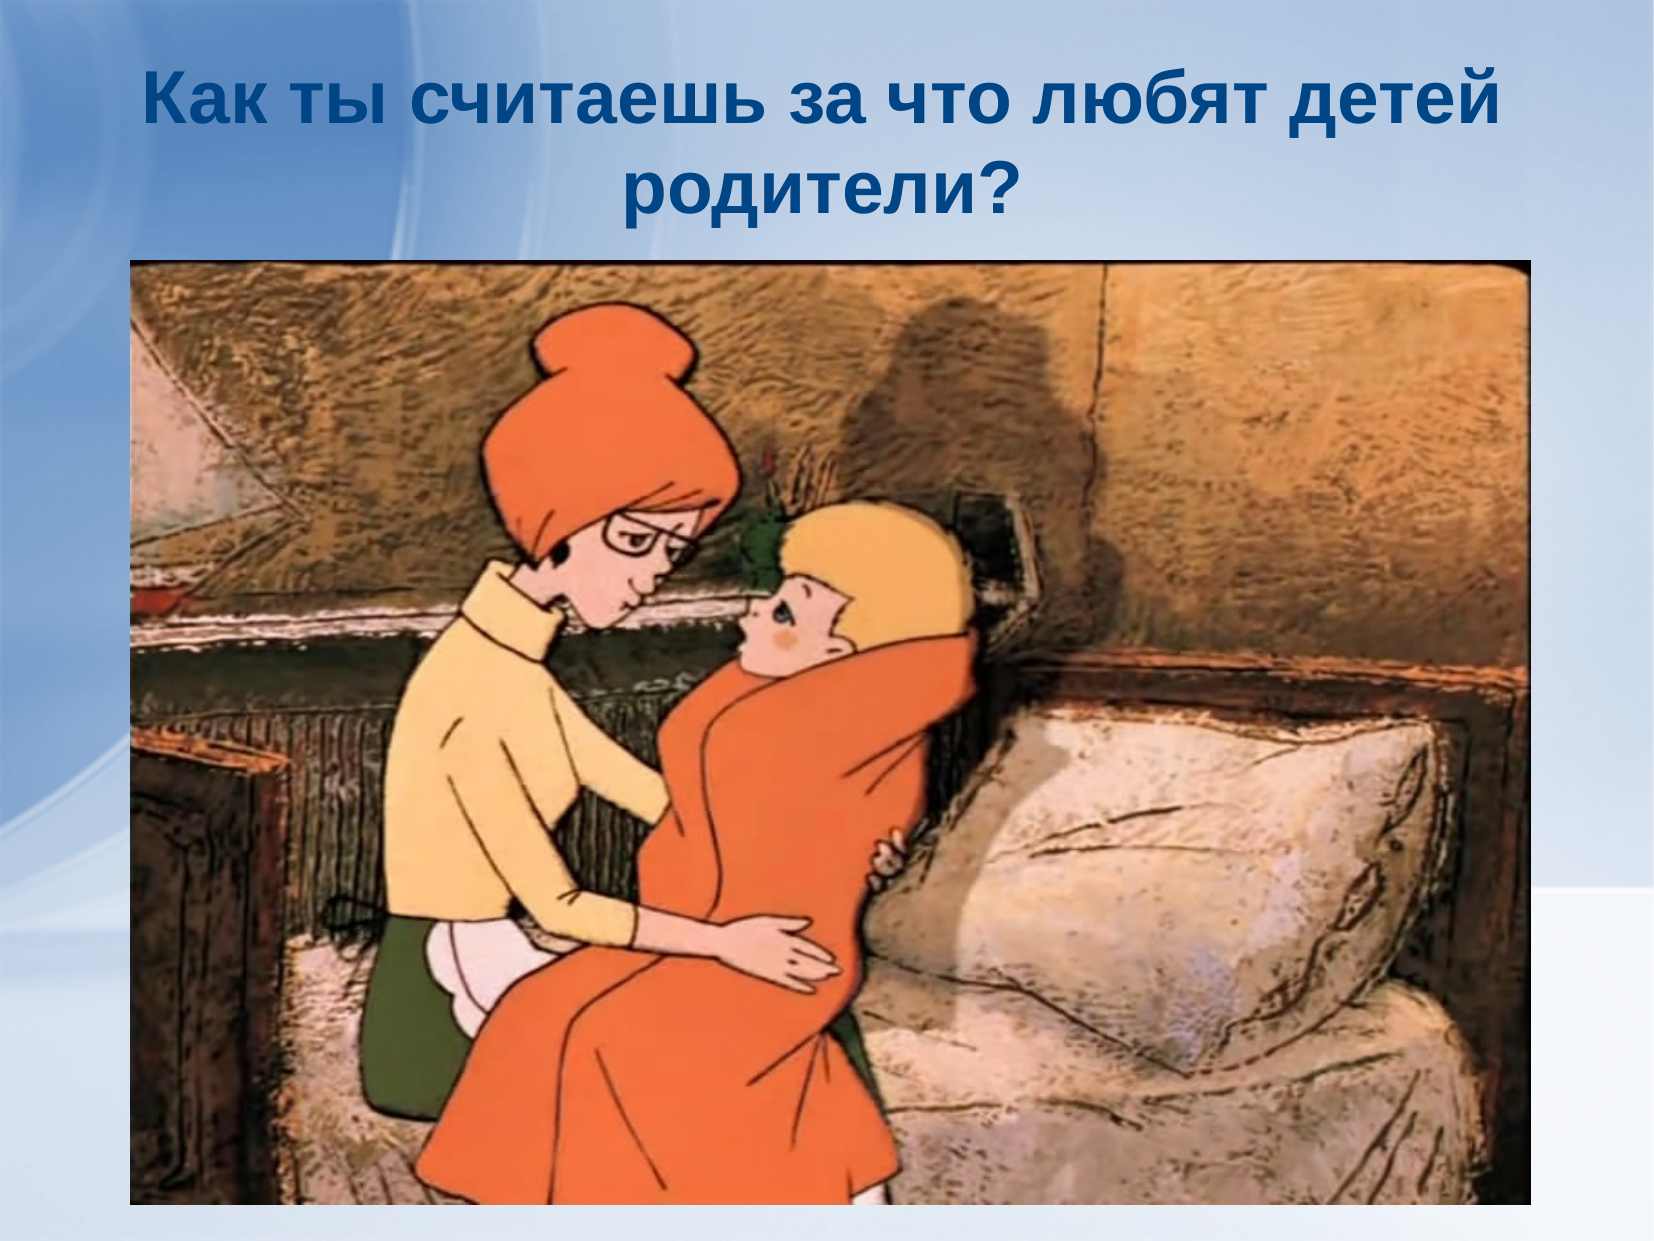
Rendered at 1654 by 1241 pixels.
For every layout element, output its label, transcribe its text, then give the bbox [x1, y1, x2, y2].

picture [0, 0, 1654, 1241]
title Как ты считаешь за что любят детей родители? [82, 0, 1563, 277]
